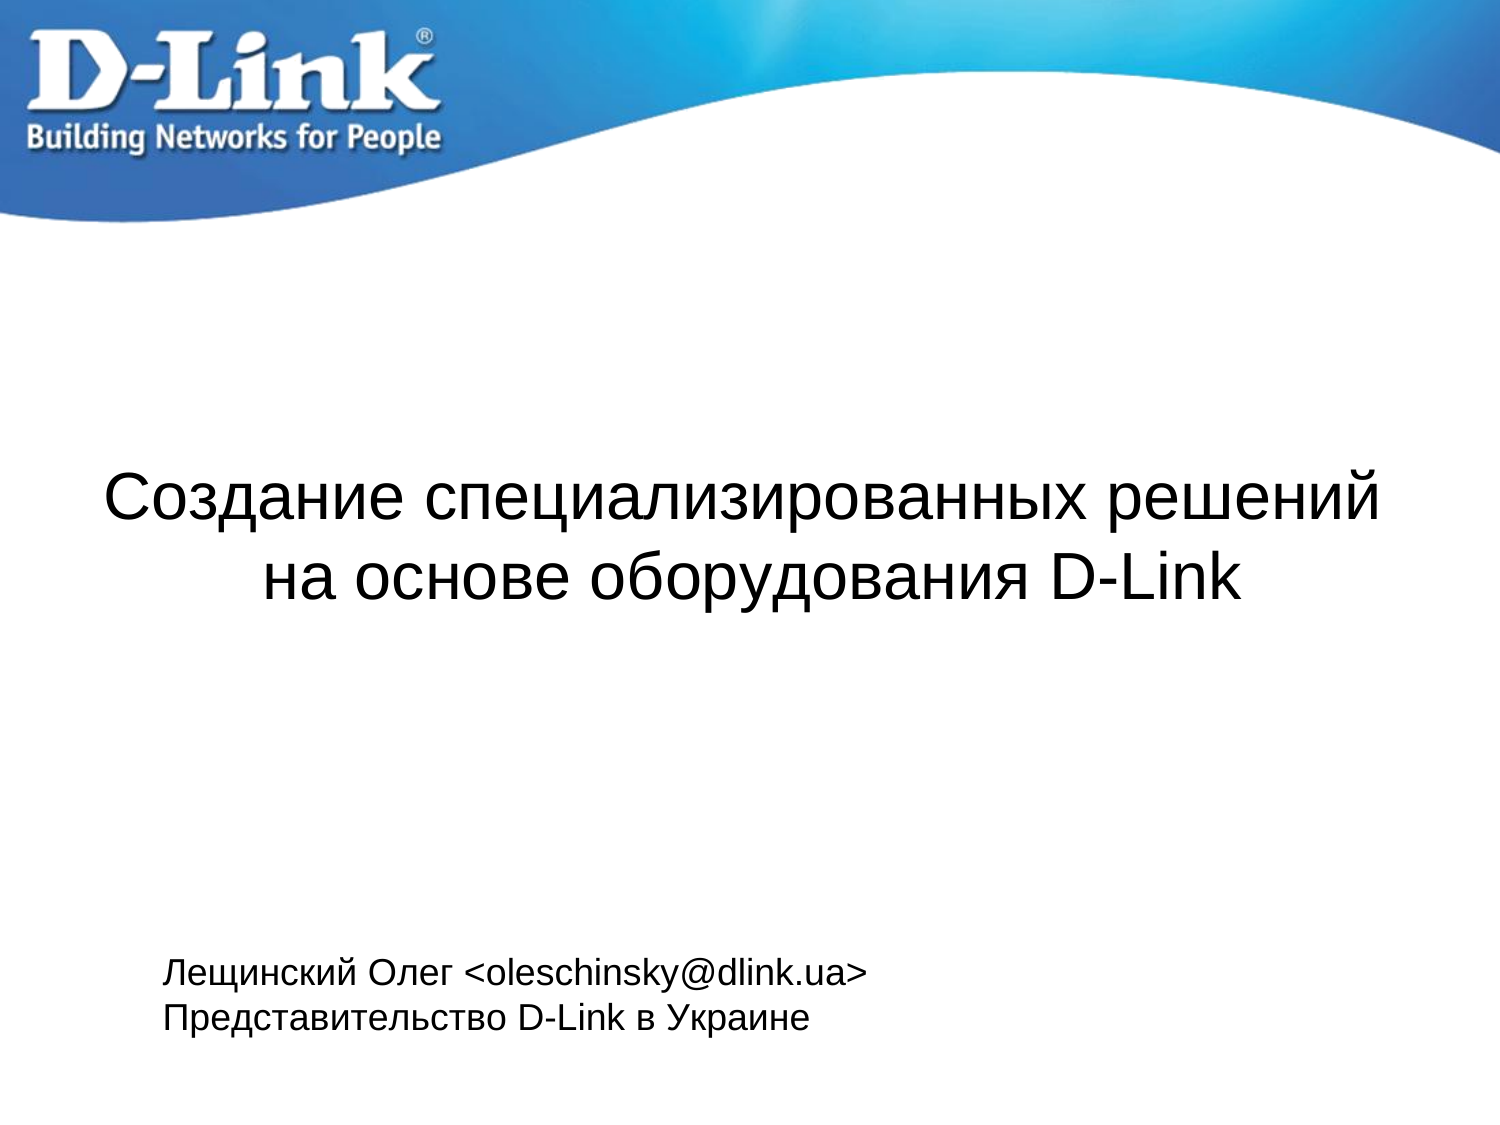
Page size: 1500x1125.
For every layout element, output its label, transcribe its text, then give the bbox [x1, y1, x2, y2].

text_box Создание специализированных решений на основе оборудования D-Link [88, 445, 1500, 621]
picture [0, 0, 1500, 1125]
text_box Лещинский Олег <oleschinsky@dlink.ua> Представительство D-Link в Украине [147, 940, 885, 1046]
